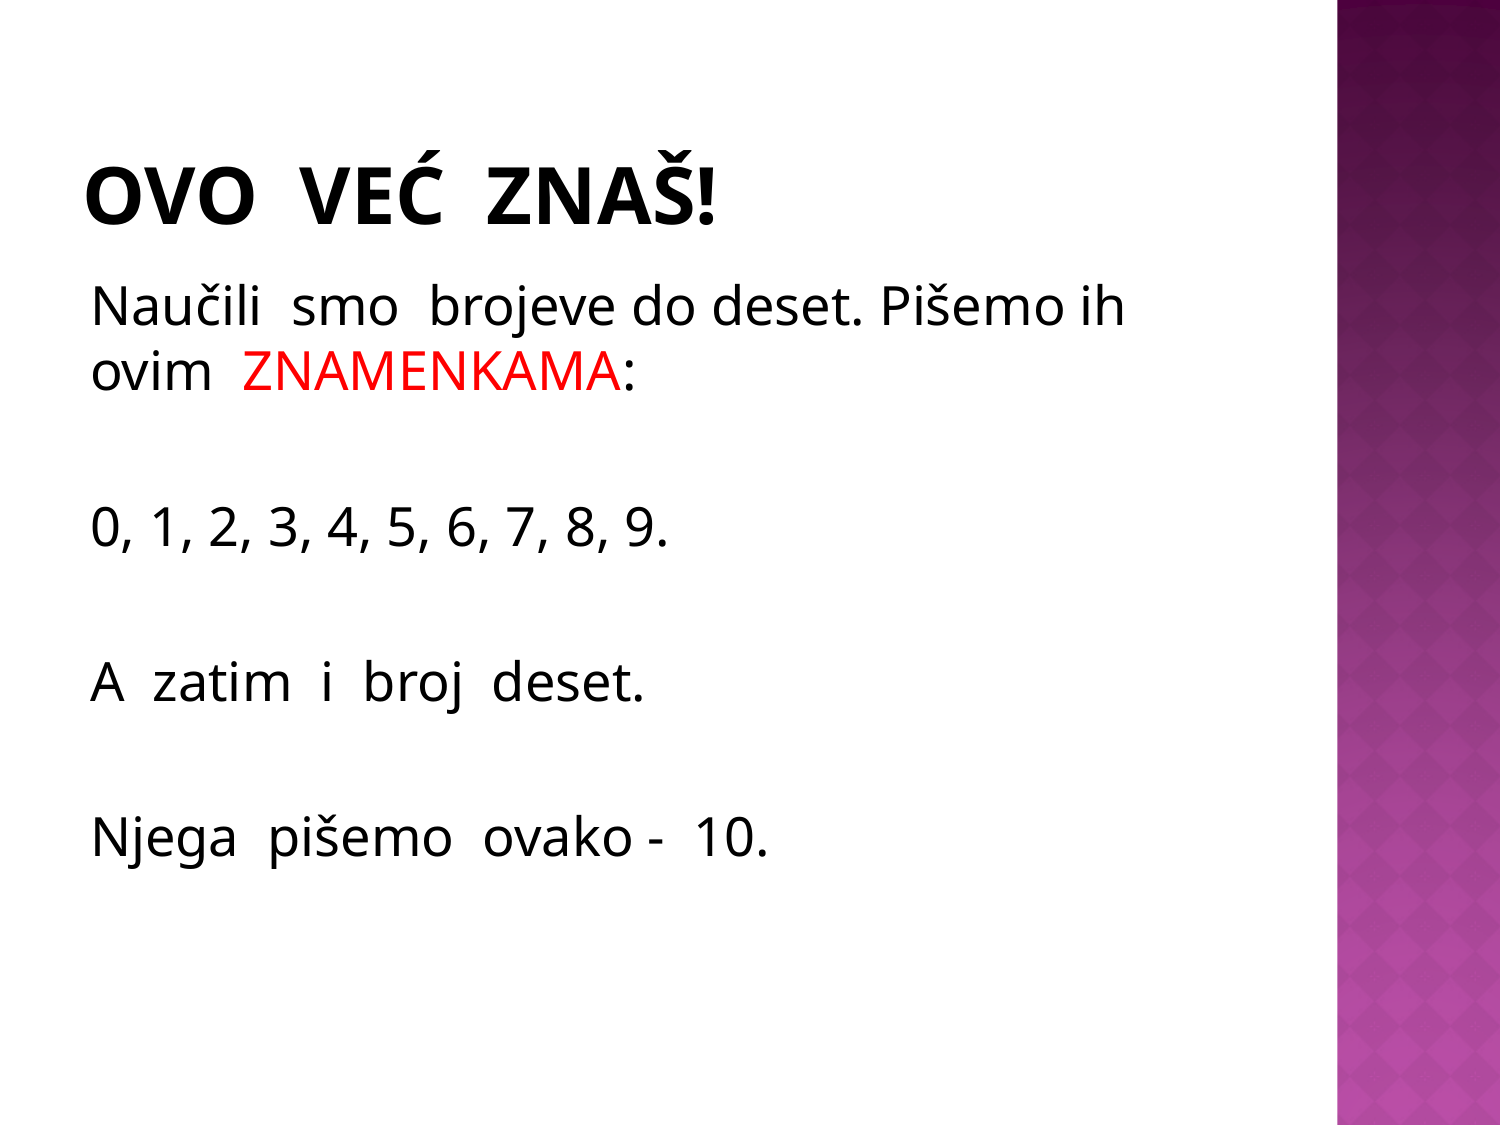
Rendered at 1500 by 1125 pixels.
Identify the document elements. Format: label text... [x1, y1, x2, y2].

title OVO VEĆ ZNAŠ! [75, 52, 1263, 240]
list Naučili smo brojeve do deset. Pišemo ih ovim ZNAMENKAMA: 0, 1, 2, 3, 4, 5, 6, 7, 8, 9. A zatim i broj deset. Njega pišemo ovako - 10. [75, 264, 1263, 1060]
